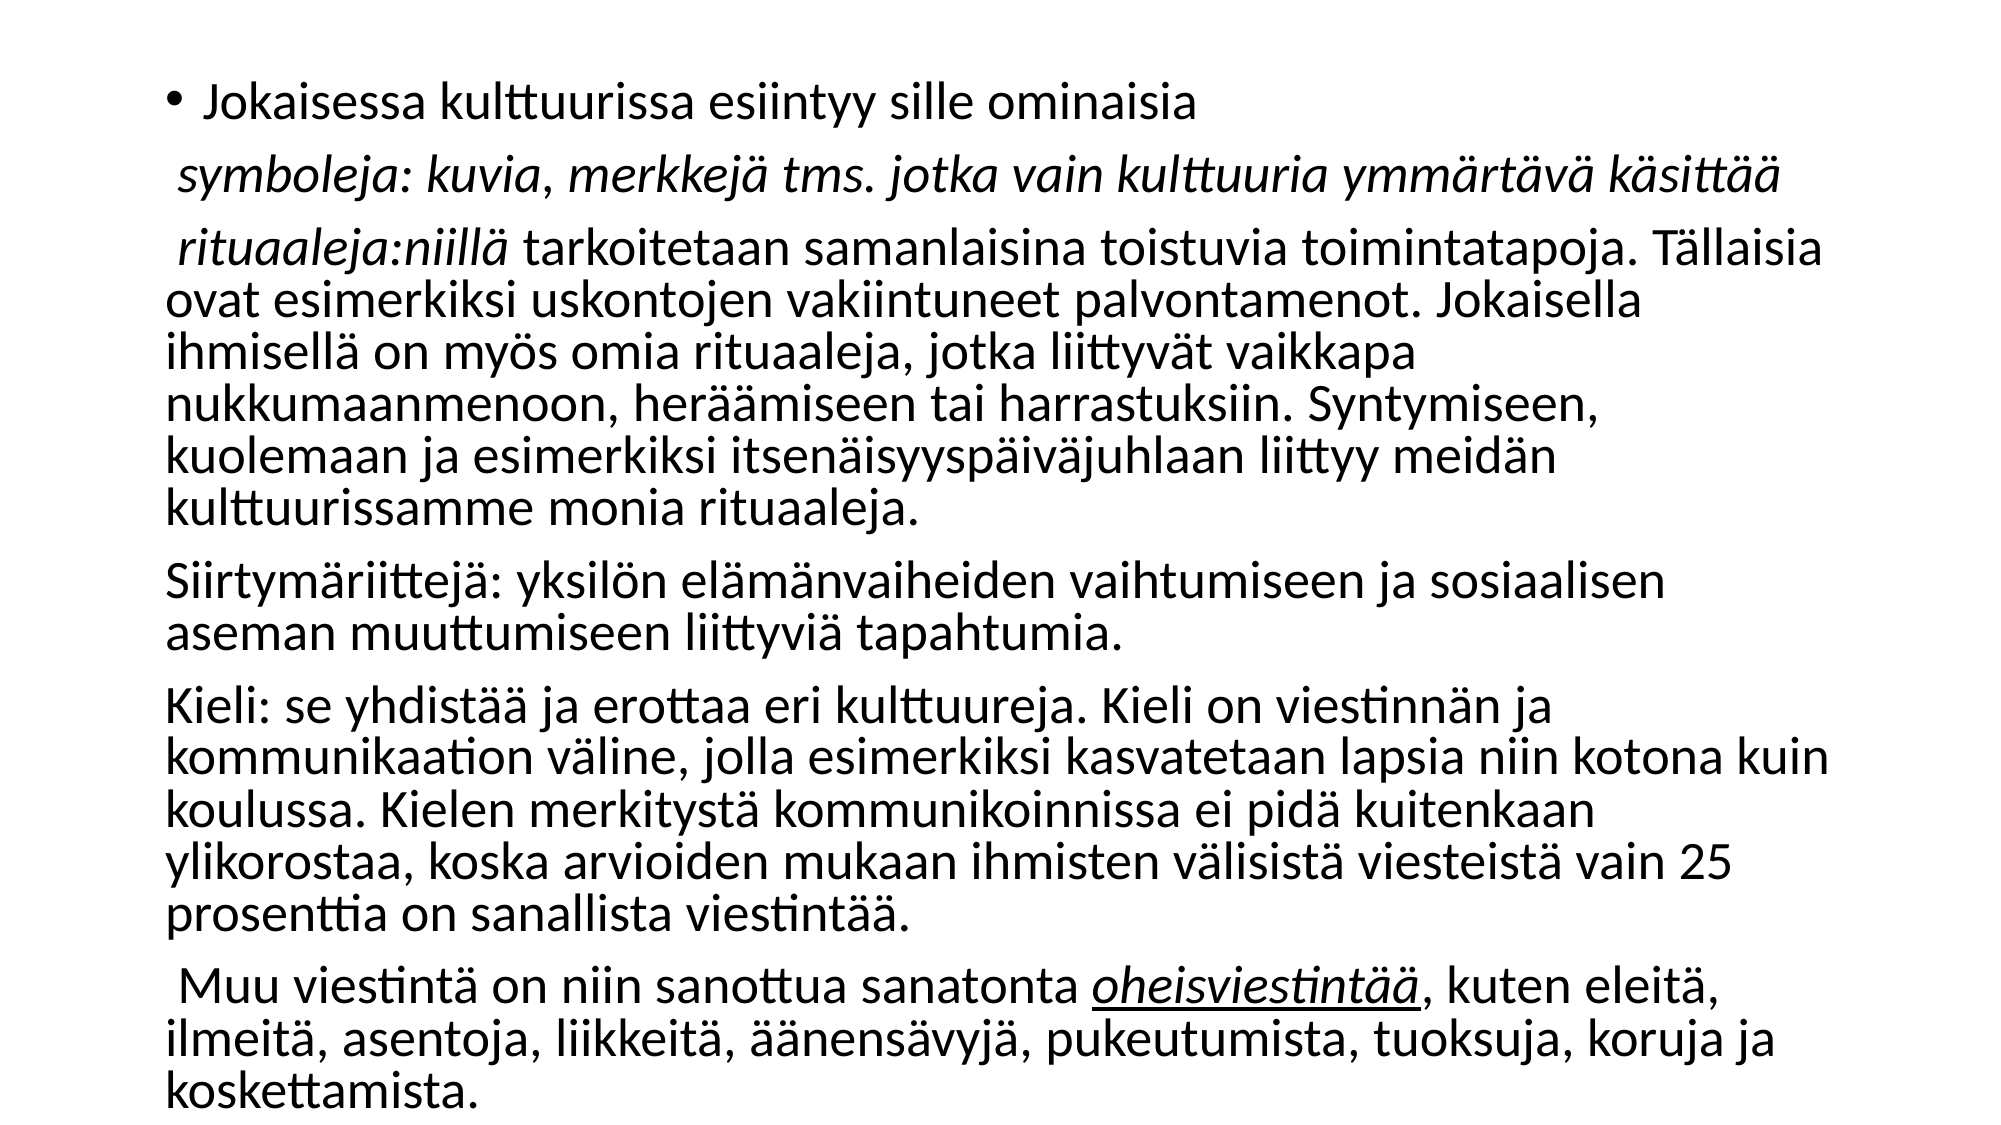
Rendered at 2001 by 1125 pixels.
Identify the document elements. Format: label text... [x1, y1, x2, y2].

list Jokaisessa kulttuurissa esiintyy sille ominaisia symboleja: kuvia, merkkejä tms. jotka vain kulttuuria ymmärtävä käsittää rituaaleja:niillä tarkoitetaan samanlaisina toistuvia toimintatapoja. Tällaisia ovat esimerkiksi uskontojen vakiintuneet palvontamenot. Jokaisella ihmisellä on myös omia rituaaleja, jotka liittyvät vaikkapa nukkumaanmenoon, heräämiseen tai harrastuksiin. Syntymiseen, kuolemaan ja esimerkiksi itsenäisyyspäiväjuhlaan liittyy meidän kulttuurissamme monia rituaaleja. Siirtymäriittejä: yksilön elämänvaiheiden vaihtumiseen ja sosiaalisen aseman muuttumiseen liittyviä tapahtumia. Kieli: se yhdistää ja erottaa eri kulttuureja. Kieli on viestinnän ja kommunikaation väline, jolla esimerkiksi kasvatetaan lapsia niin kotona kuin koulussa. Kielen merkitystä kommunikoinnissa ei pidä kuitenkaan ylikorostaa, koska arvioiden mukaan ihmisten välisistä viesteistä vain 25 prosenttia on sanallista viestintää. Muu viestintä on niin sanottua sanatonta oheisviestintää, kuten eleitä, ilmeitä, asentoja, liikkeitä, äänensävyjä, pukeutumista, tuoksuja, koruja ja koskettamista. [150, 70, 1863, 1125]
